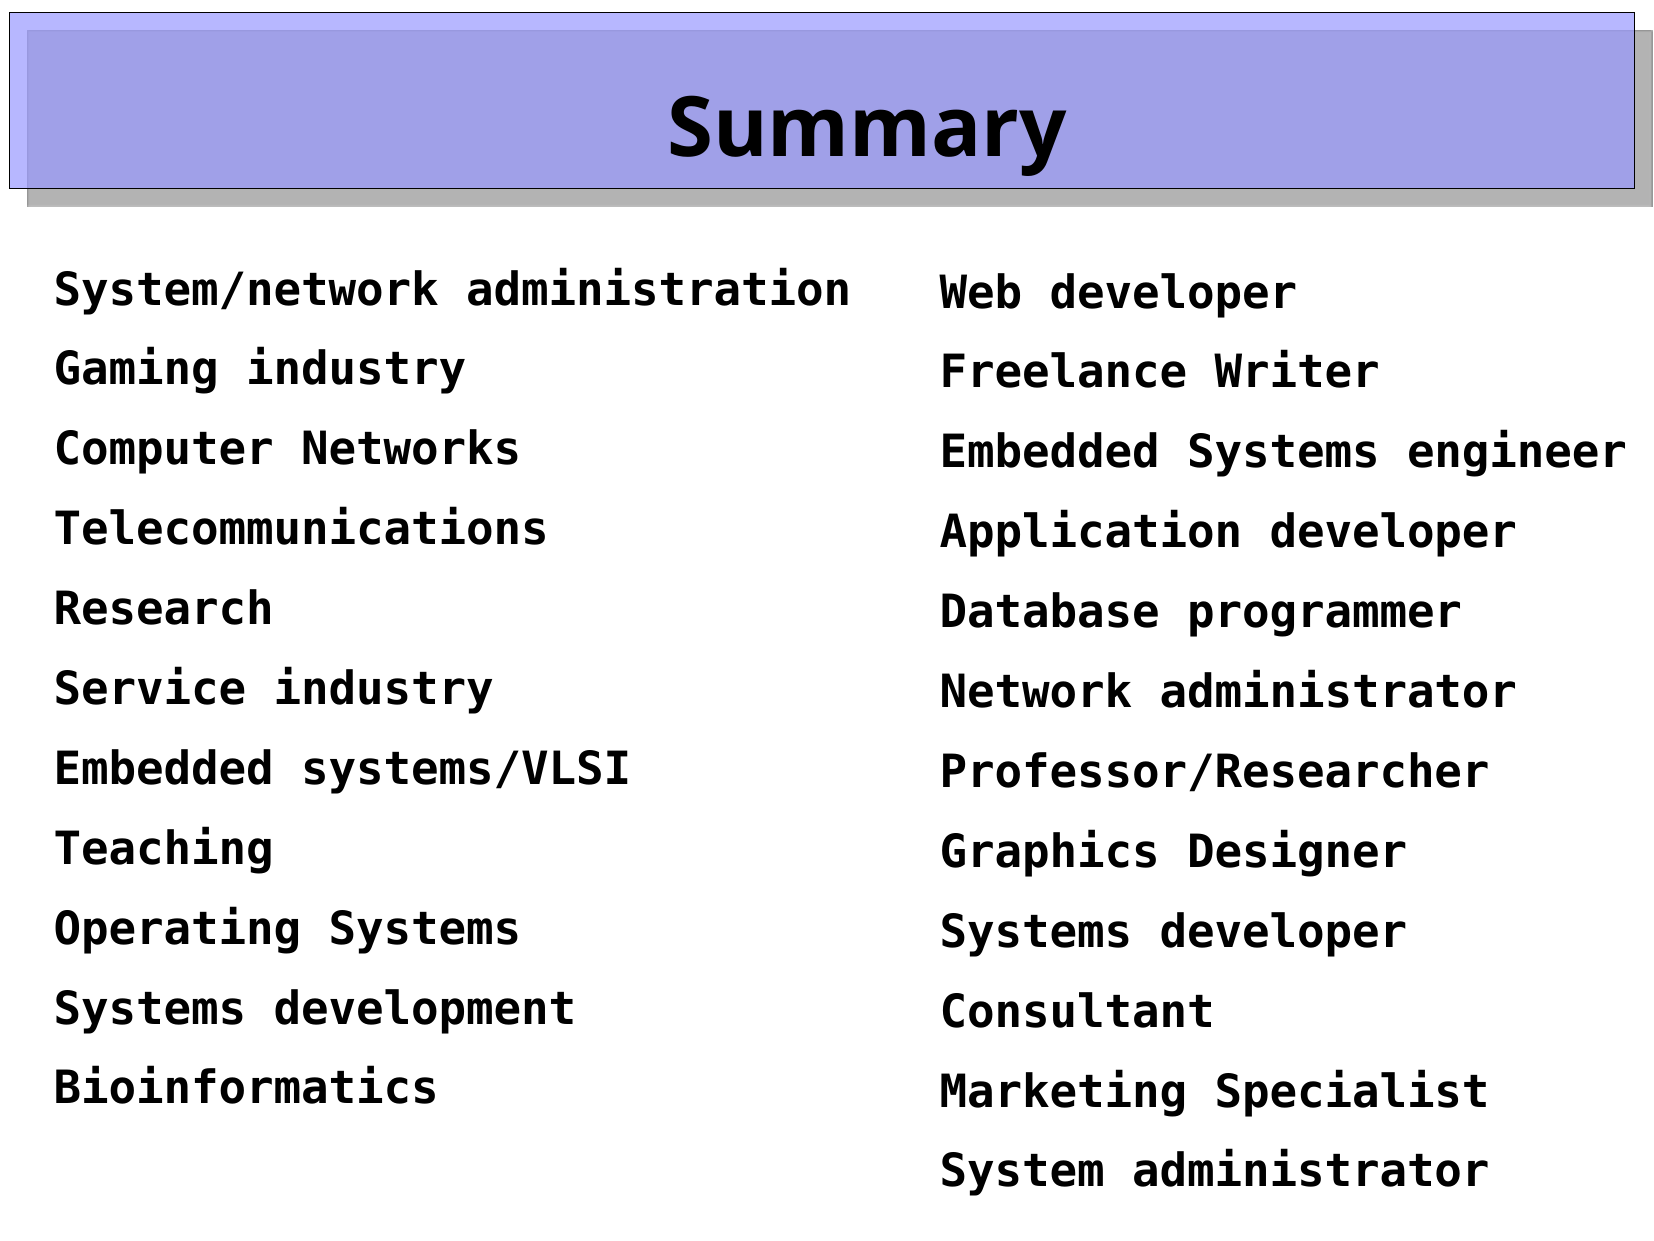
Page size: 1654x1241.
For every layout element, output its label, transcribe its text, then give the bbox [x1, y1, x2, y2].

text_box System/network administration Gaming industry Computer Networks Telecommunications Research Service industry Embedded systems/VLSI Teaching Operating Systems Systems development Bioinformatics [53, 235, 894, 1235]
text_box Summary [485, 67, 1249, 175]
text_box Web developer Freelance Writer Embedded Systems engineer Application developer Database programmer Network administrator Professor/Researcher Graphics Designer Systems developer Consultant Marketing Specialist System administrator [912, 238, 1654, 1238]
text_box [9, 12, 1635, 189]
